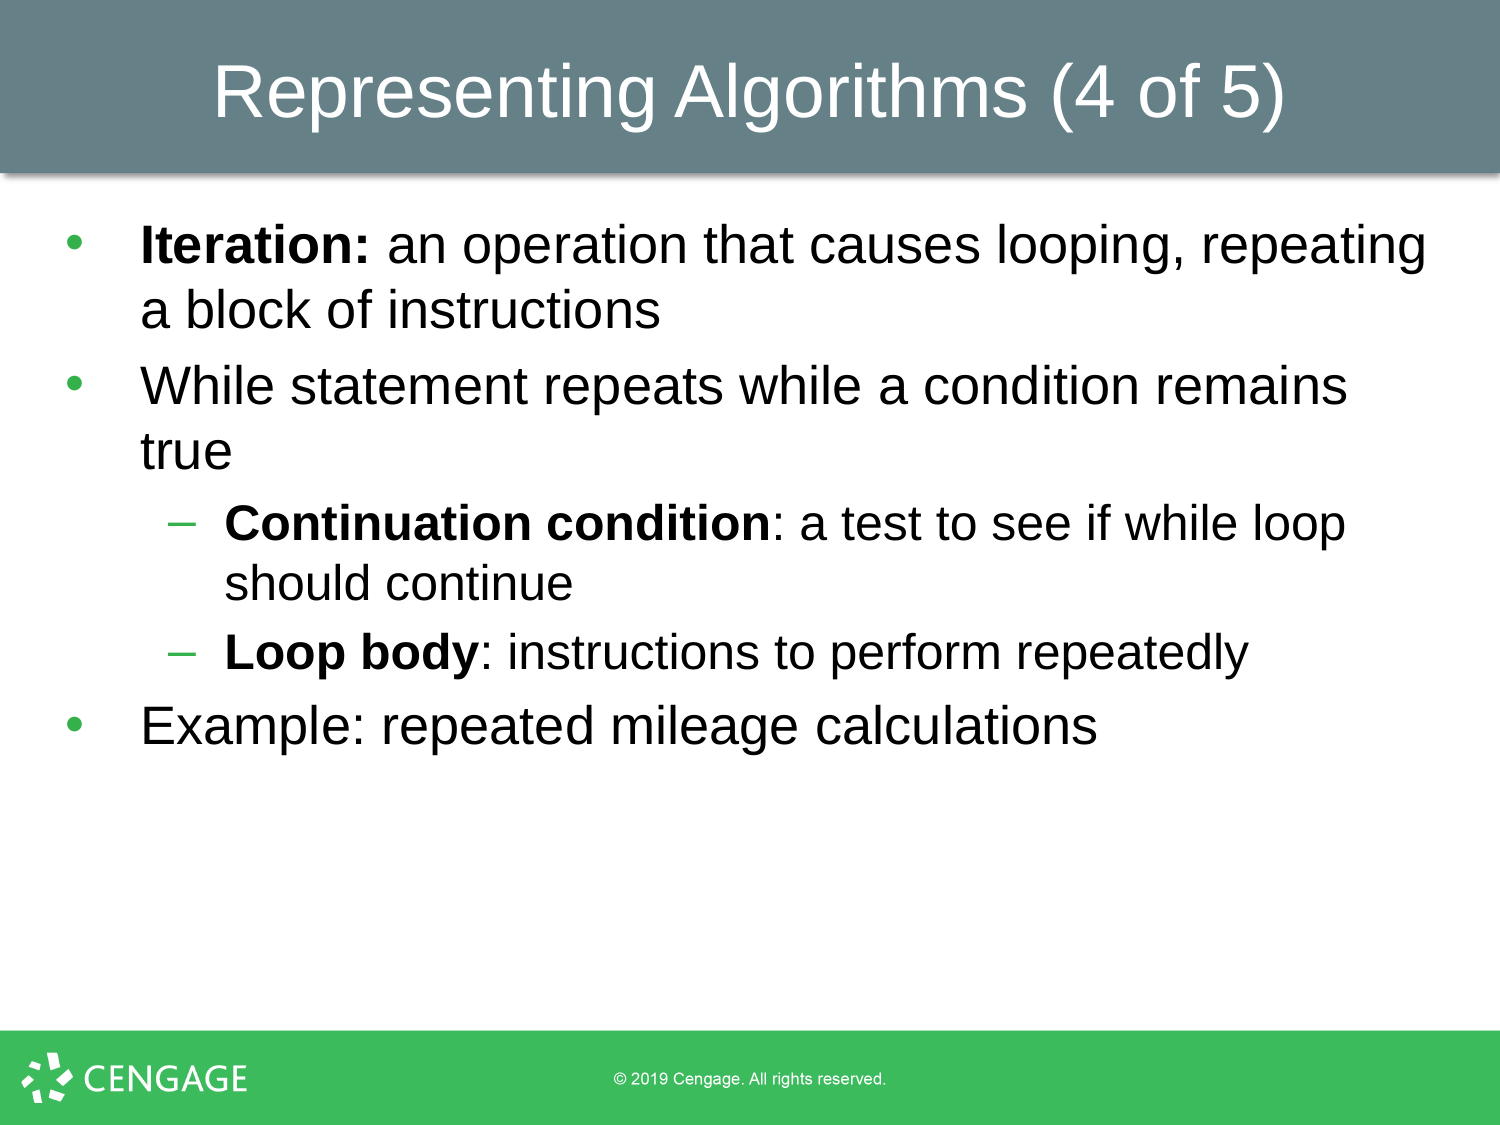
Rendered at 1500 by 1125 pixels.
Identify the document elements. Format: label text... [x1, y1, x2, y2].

picture [0, 174, 1500, 1125]
title Representing Algorithms (4 of 5) [0, 0, 1500, 174]
list Iteration: an operation that causes looping, repeating a block of instructions While statement repeats while a condition remains true Continuation condition: a test to see if while loop should continue Loop body: instructions to perform repeatedly Example: repeated mileage calculations [40, 201, 1460, 1005]
